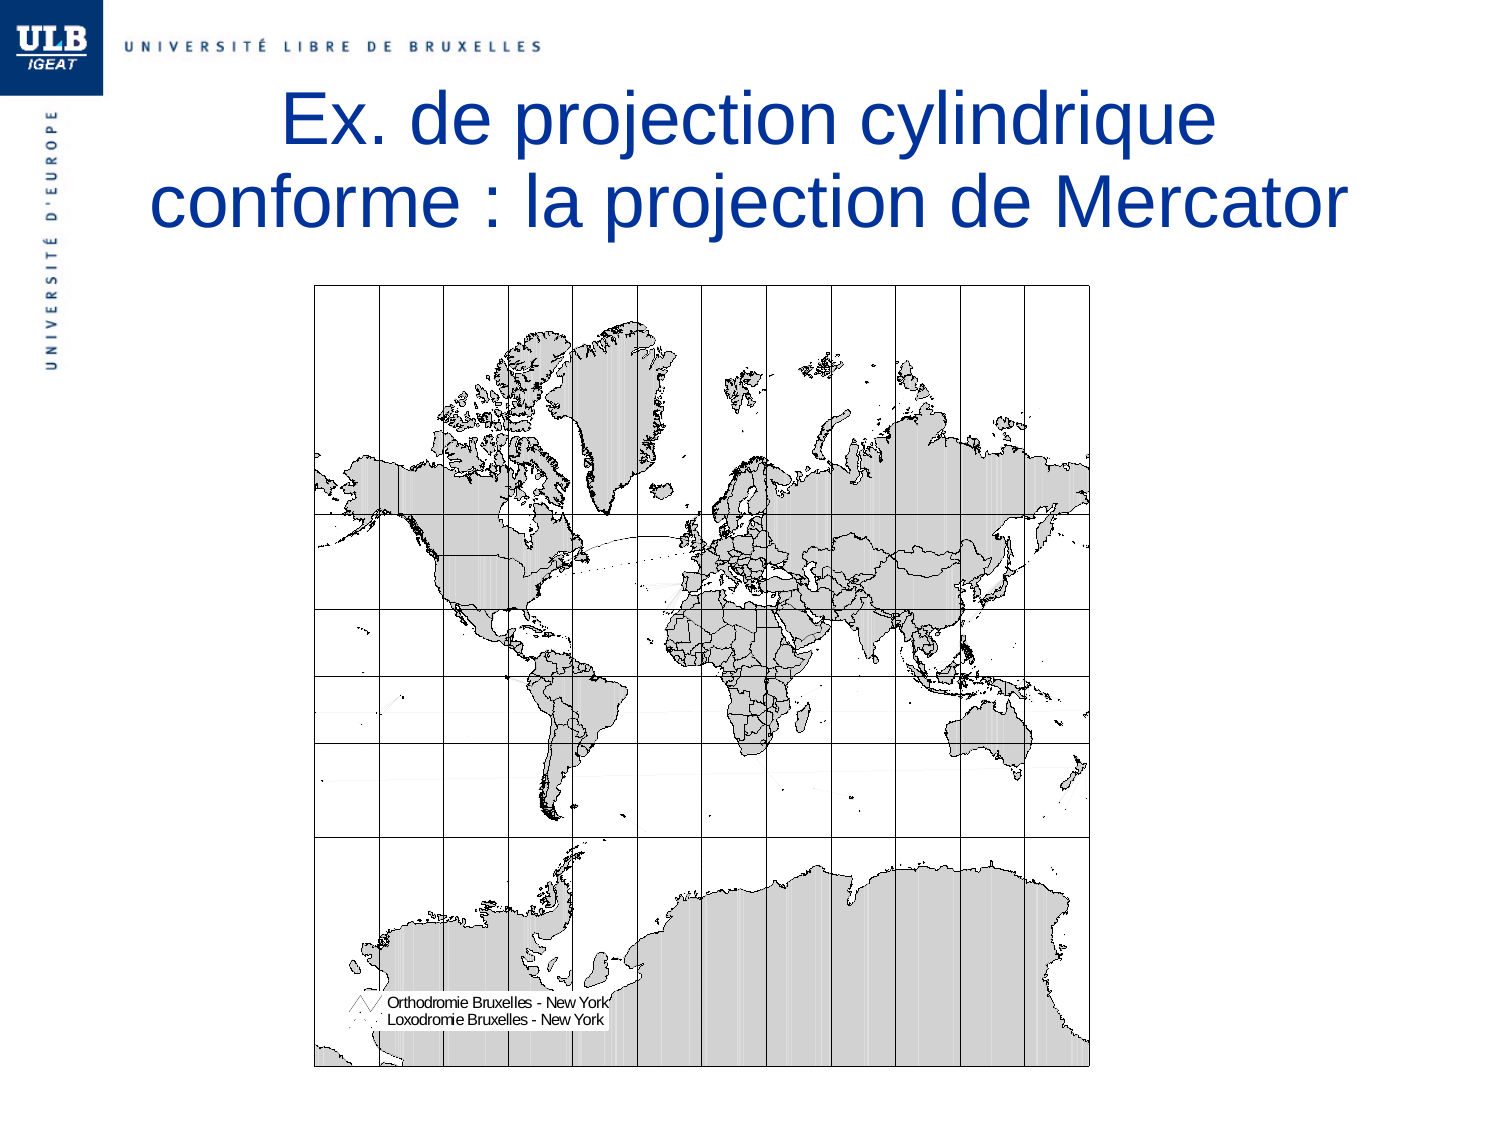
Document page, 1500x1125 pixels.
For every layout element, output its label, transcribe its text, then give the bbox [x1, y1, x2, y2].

title Ex. de projection cylindrique conforme : la projection de Mercator [112, 69, 1388, 253]
picture [0, 0, 1500, 1125]
